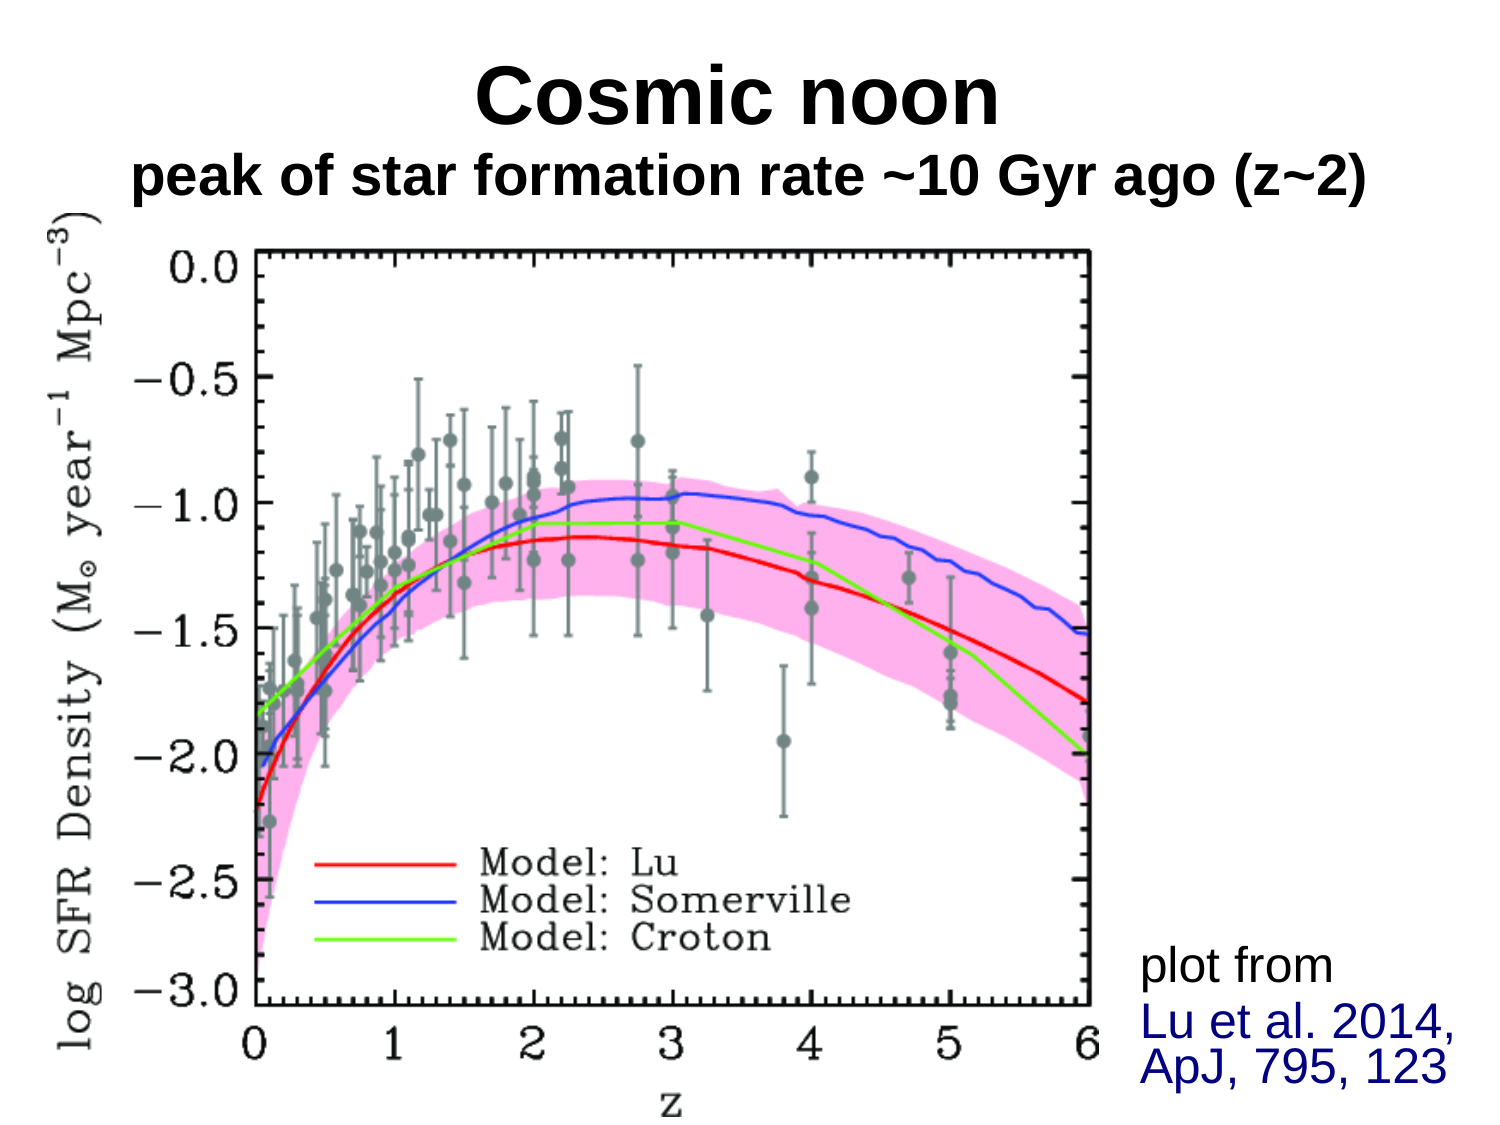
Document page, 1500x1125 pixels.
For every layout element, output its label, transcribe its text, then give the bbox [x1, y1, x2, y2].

picture [47, 213, 1099, 1117]
text_box Cosmic noon peak of star formation rate ~10 Gyr ago (z~2) [82, 42, 1418, 243]
text_box plot from Lu et al. 2014, ApJ, 795, 123 [1125, 930, 1500, 1066]
